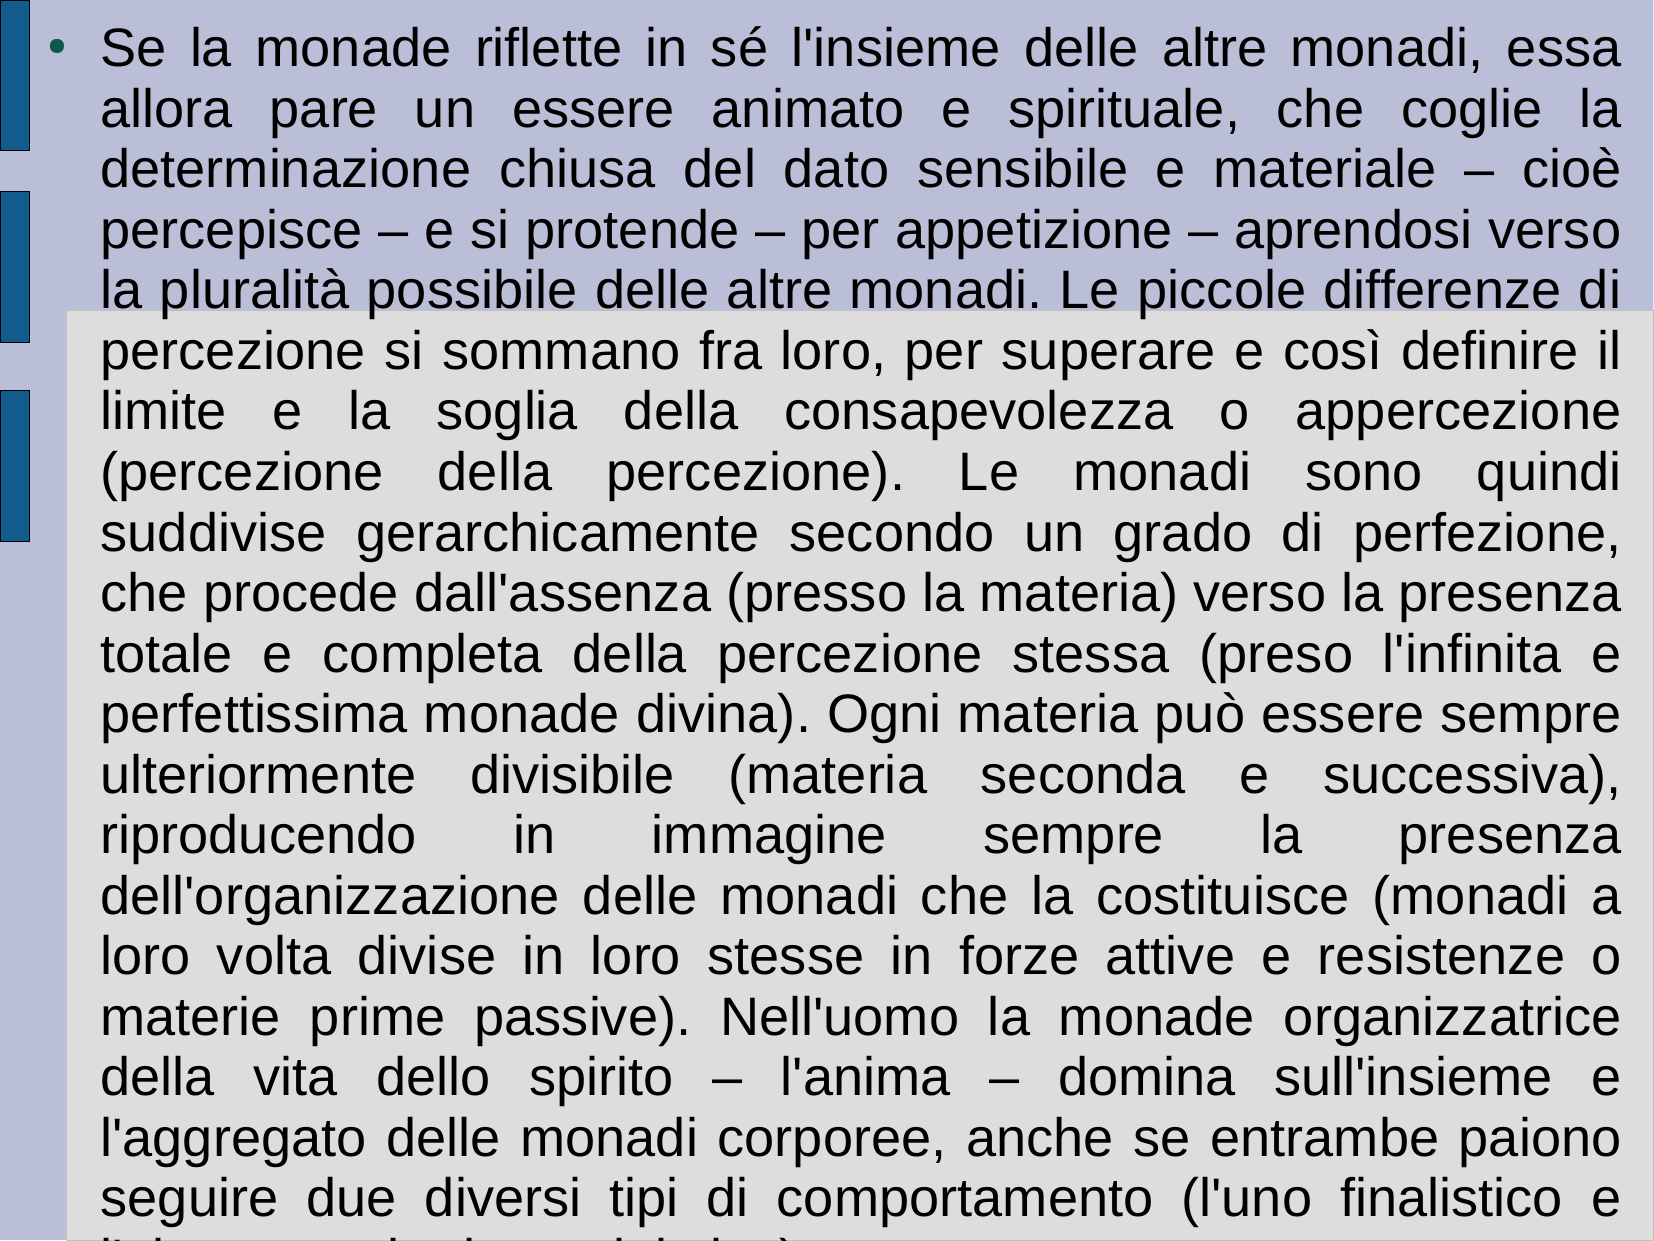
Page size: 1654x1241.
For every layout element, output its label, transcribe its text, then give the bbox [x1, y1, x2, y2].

list Se la monade riflette in sé l'insieme delle altre monadi, essa allora pare un essere animato e spirituale, che coglie la determinazione chiusa del dato sensibile e materiale – cioè percepisce – e si protende – per appetizione – aprendosi verso la pluralità possibile delle altre monadi. Le piccole differenze di percezione si sommano fra loro, per superare e così definire il limite e la soglia della consapevolezza o appercezione (percezione della percezione). Le monadi sono quindi suddivise gerarchicamente secondo un grado di perfezione, che procede dall'assenza (presso la materia) verso la presenza totale e completa della percezione stessa (preso l'infinita e perfettissima monade divina). Ogni materia può essere sempre ulteriormente divisibile (materia seconda e successiva), riproducendo in immagine sempre la presenza dell'organizzazione delle monadi che la costituisce (monadi a loro volta divise in loro stesse in forze attive e resistenze o materie prime passive). Nell'uomo la monade organizzatrice della vita dello spirito – l'anima – domina sull'insieme e l'aggregato delle monadi corporee, anche se entrambe paiono seguire due diversi tipi di comportamento (l'uno finalistico e l'altro causale deterministico). [29, 17, 1625, 1229]
